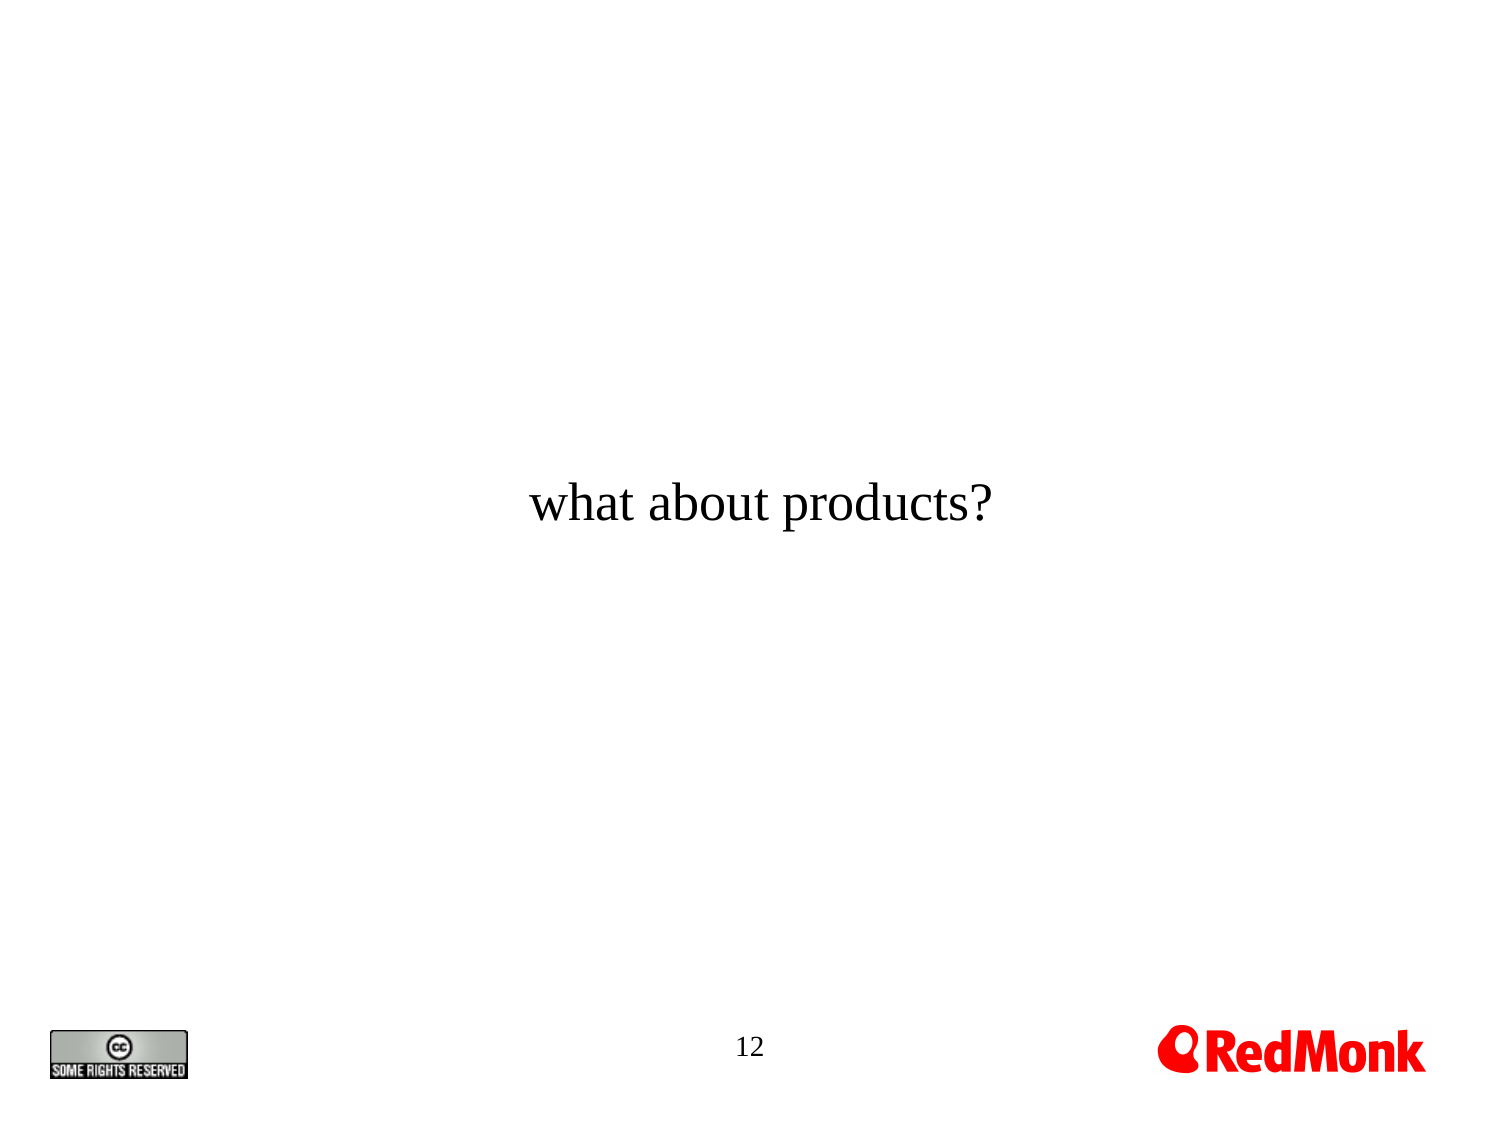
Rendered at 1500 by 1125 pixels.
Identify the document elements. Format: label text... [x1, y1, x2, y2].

picture [1151, 1023, 1433, 1075]
text_box what about products? [514, 485, 1078, 561]
picture [50, 1030, 188, 1079]
